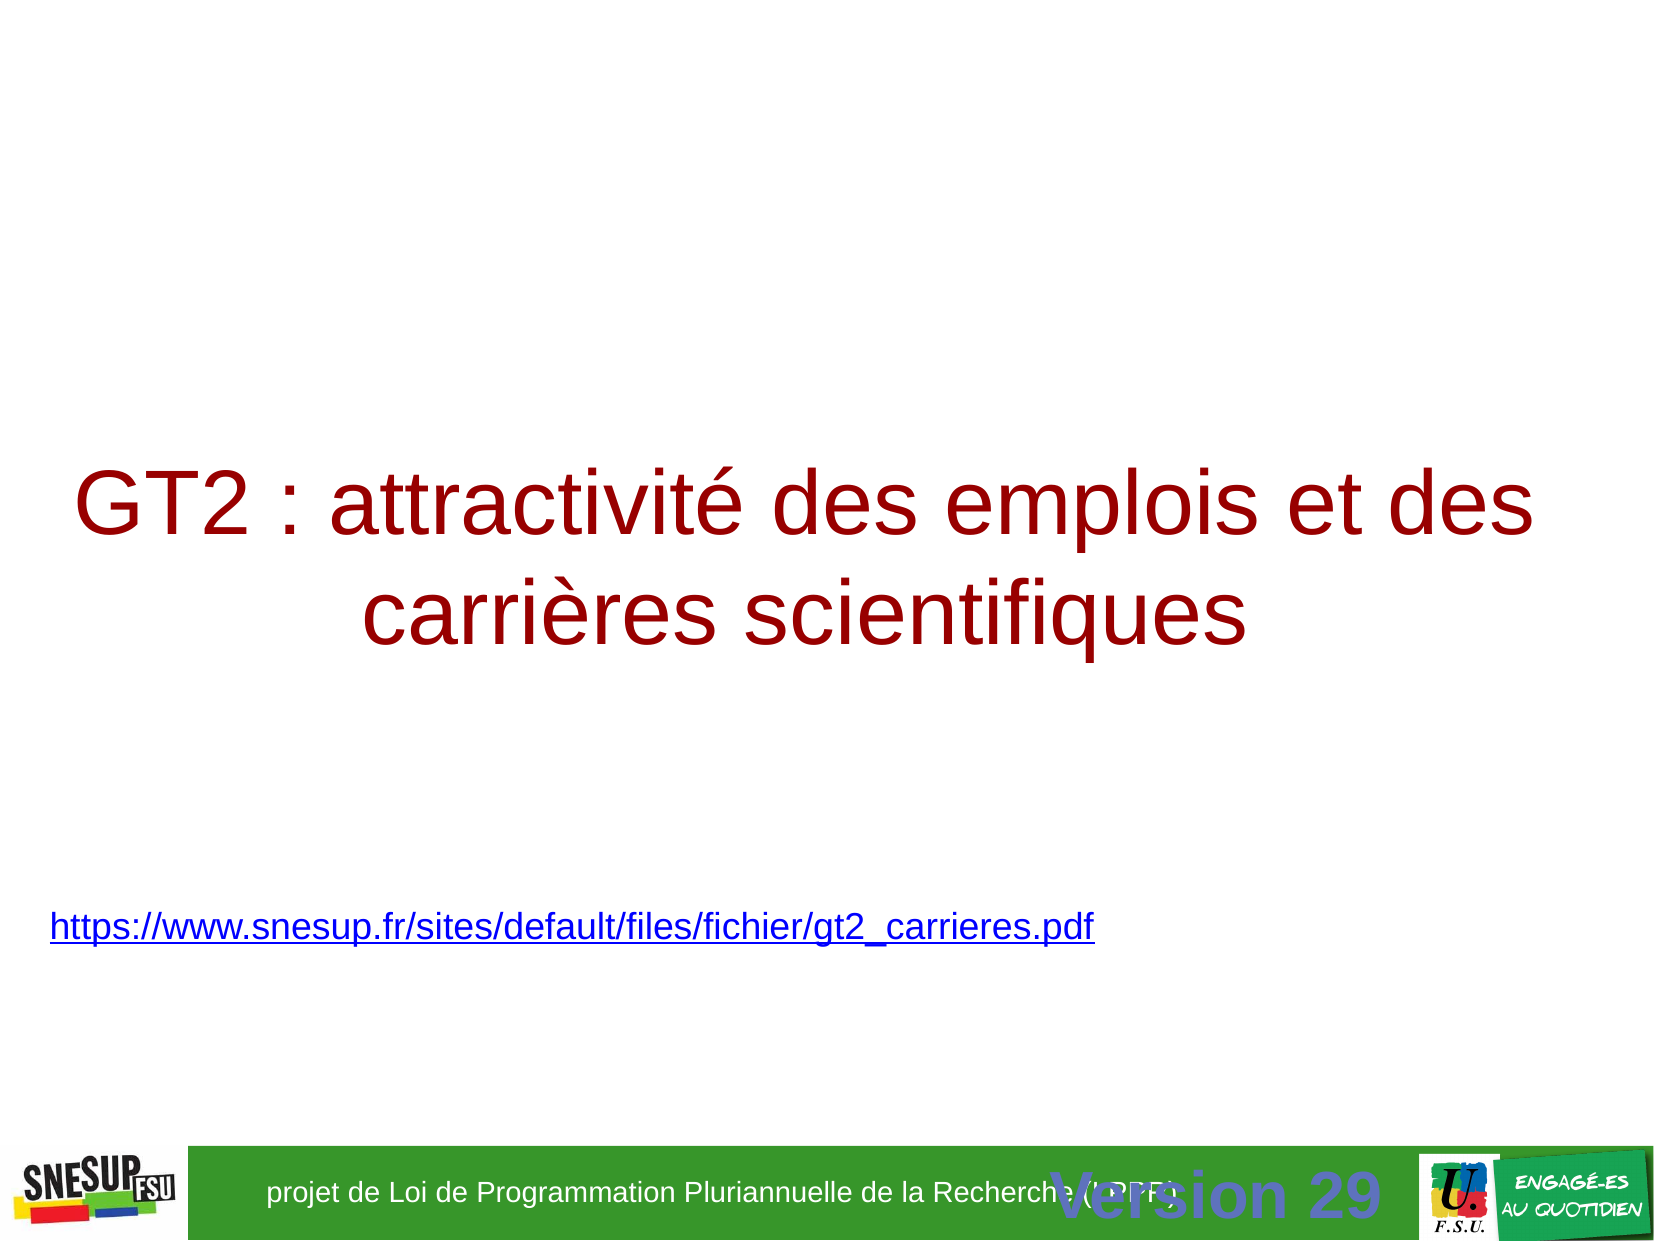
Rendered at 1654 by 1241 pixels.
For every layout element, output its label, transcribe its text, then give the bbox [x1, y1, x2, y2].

picture [1419, 1145, 1654, 1241]
text_box Version 29 [1034, 1144, 1398, 1240]
picture [0, 1145, 188, 1240]
text_box https://www.snesup.fr/sites/default/files/fichier/gt2_carrieres.pdf [34, 894, 1168, 952]
text_box GT2 : attractivité des emplois et des carrières scientifiques [61, 448, 1550, 656]
